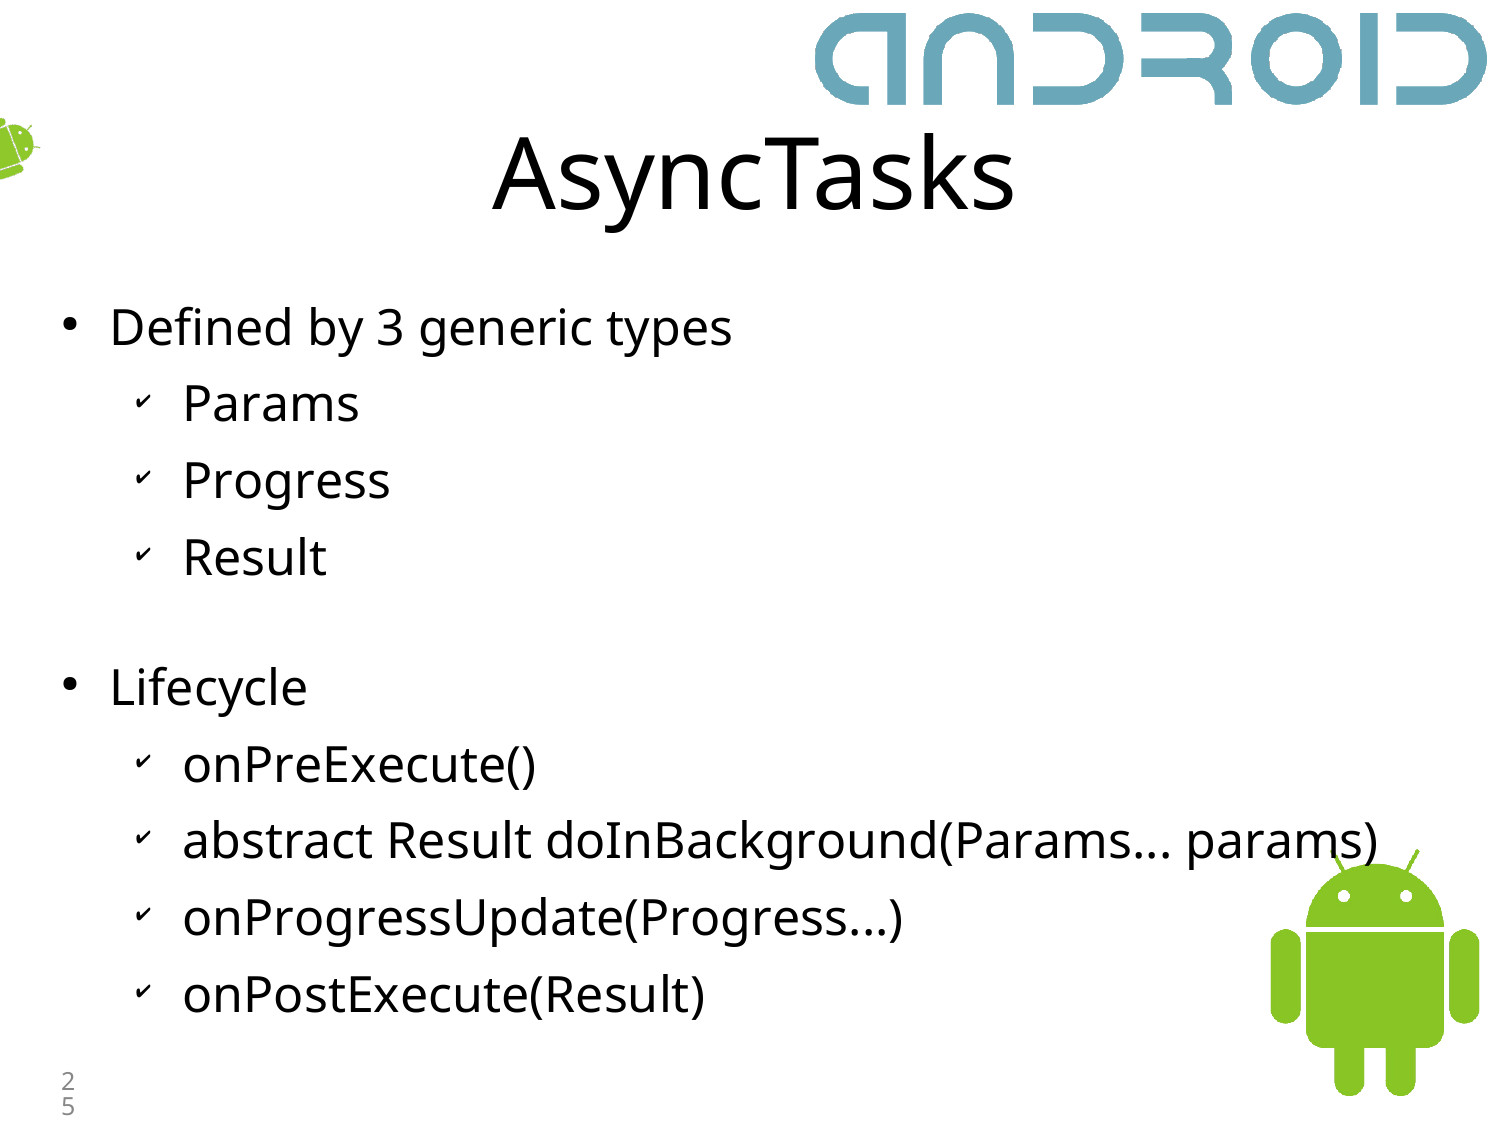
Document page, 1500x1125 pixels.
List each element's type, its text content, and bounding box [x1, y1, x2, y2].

picture [1253, 837, 1500, 1125]
picture [808, 9, 1489, 106]
picture [0, 103, 37, 198]
text_box Lifecycle onPreExecute() abstract Result doInBackground(Params... params) onProgressUpdate(Progress...) onPostExecute(Result) [46, 648, 1480, 1030]
text_box Defined by 3 generic types Params Progress Result [46, 287, 801, 593]
title AsyncTasks [37, 75, 1473, 265]
text_box <number> [46, 1058, 93, 1104]
